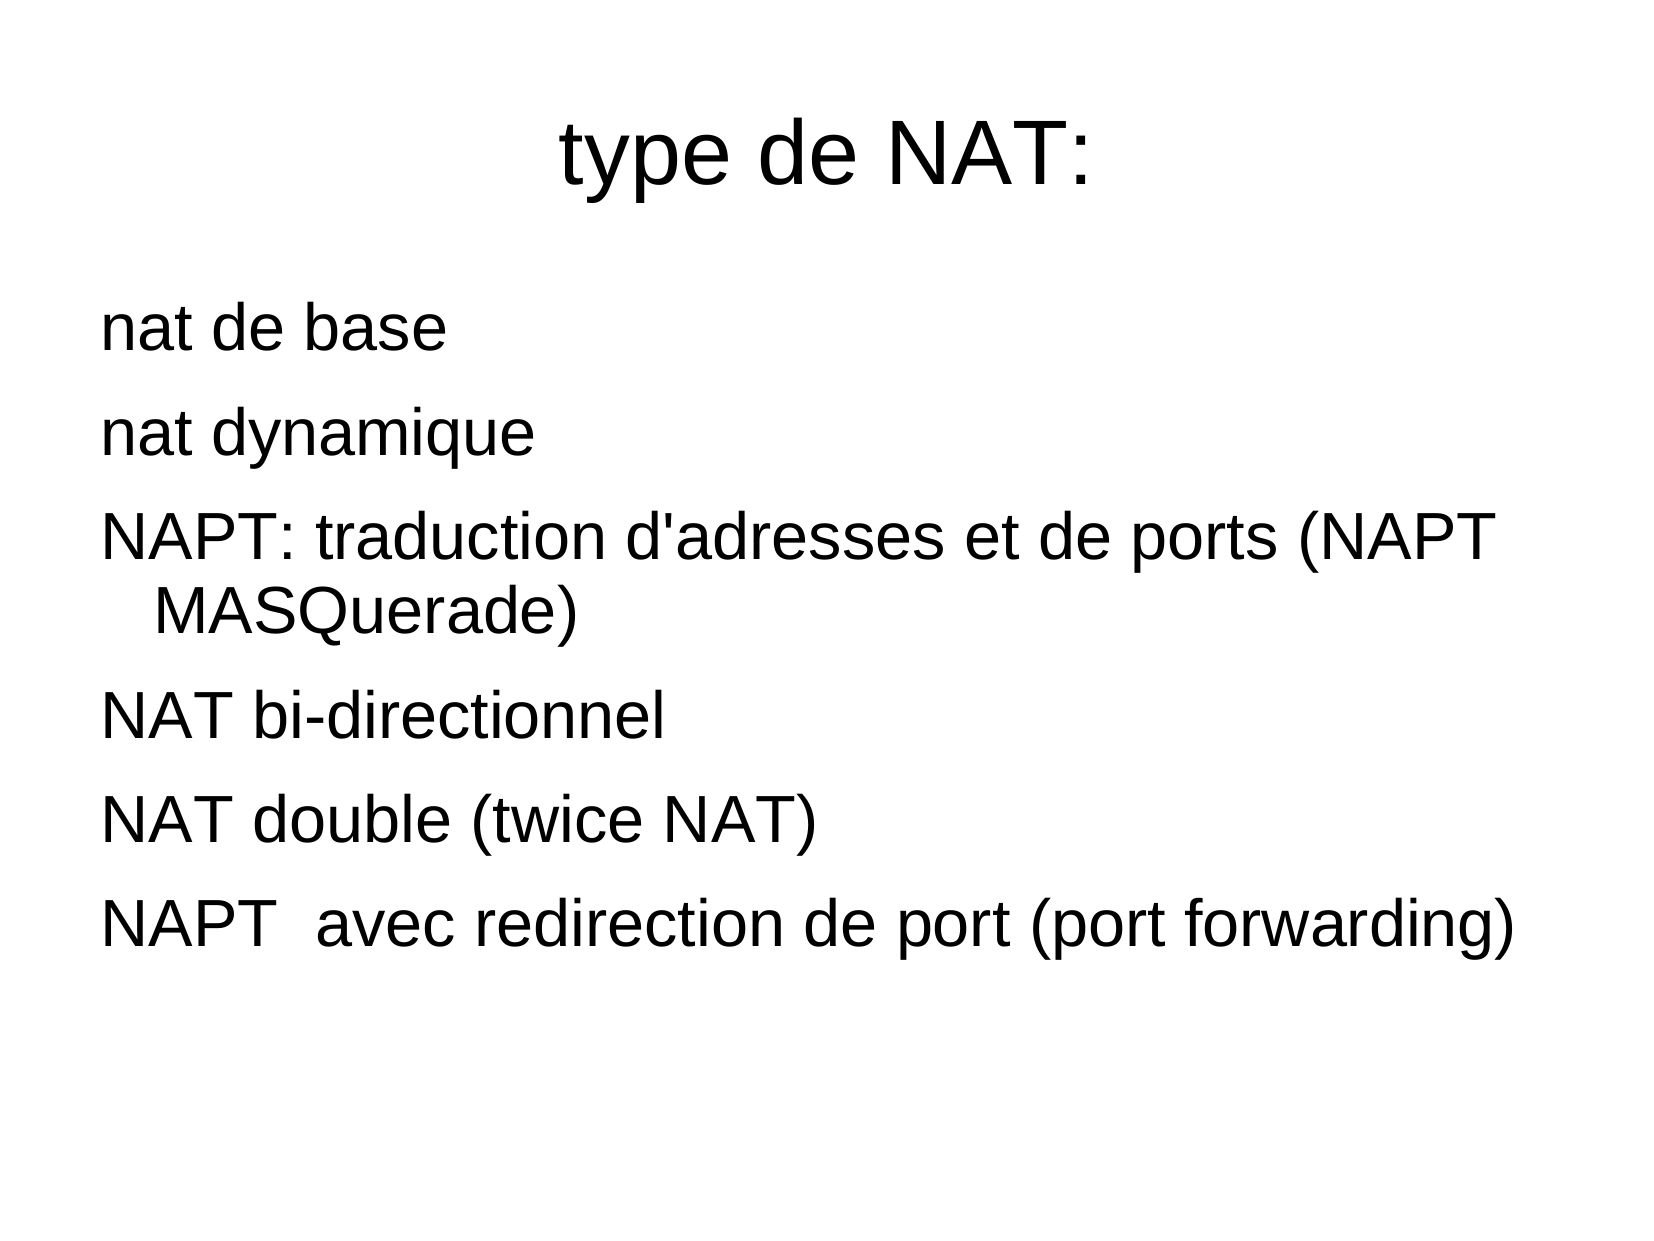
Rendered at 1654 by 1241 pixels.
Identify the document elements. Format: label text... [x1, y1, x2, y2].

list nat de base nat dynamique NAPT: traduction d'adresses et de ports (NAPT MASQuerade) NAT bi-directionnel NAT double (twice NAT) NAPT avec redirection de port (port forwarding) [82, 290, 1571, 1109]
title type de NAT: [82, 49, 1571, 257]
